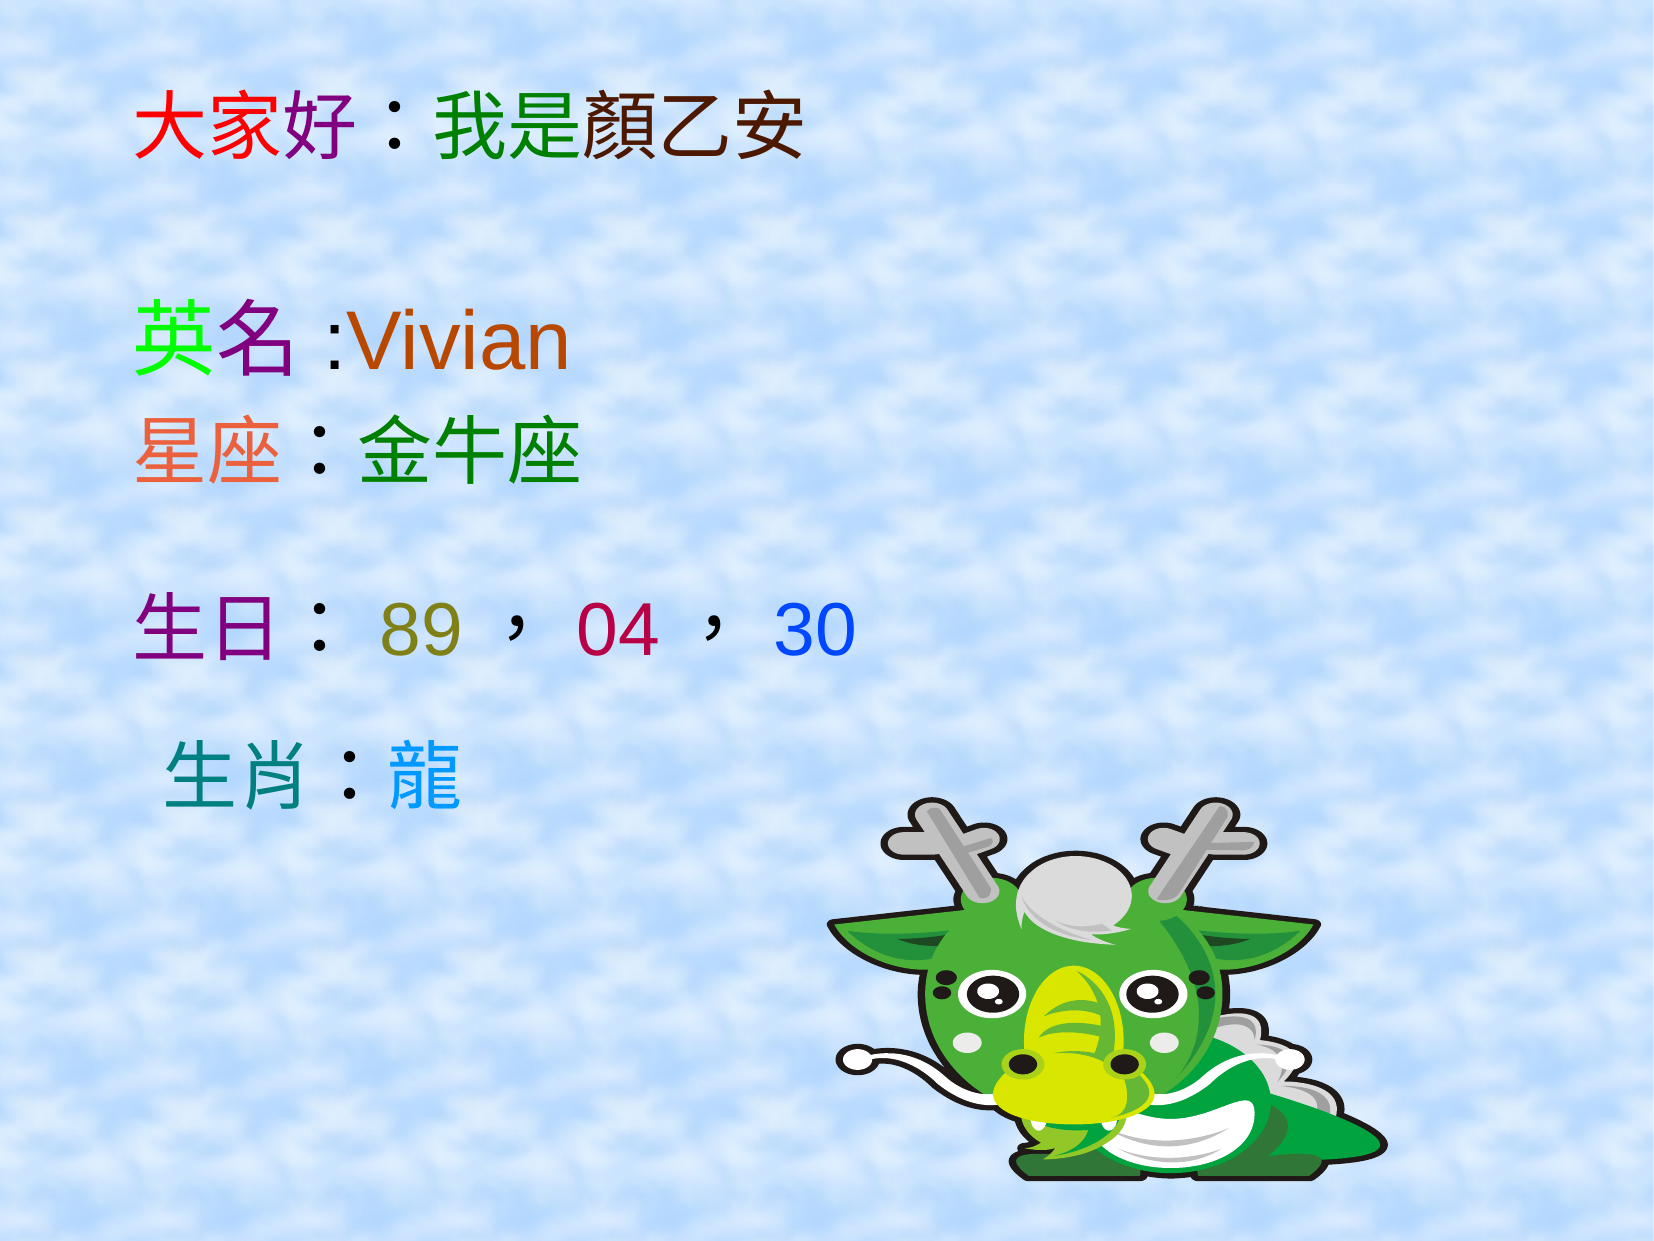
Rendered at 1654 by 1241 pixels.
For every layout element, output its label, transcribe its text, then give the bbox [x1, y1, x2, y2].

text_box 生肖：龍 [147, 708, 1447, 814]
text_box 英名:Vivian [118, 265, 1447, 381]
text_box 星座：金牛座 [118, 383, 1388, 489]
picture [0, 0, 1654, 1241]
text_box 大家好：我是顏乙安 [118, 59, 1565, 164]
text_box 生日：89，04，30 [118, 561, 1238, 672]
